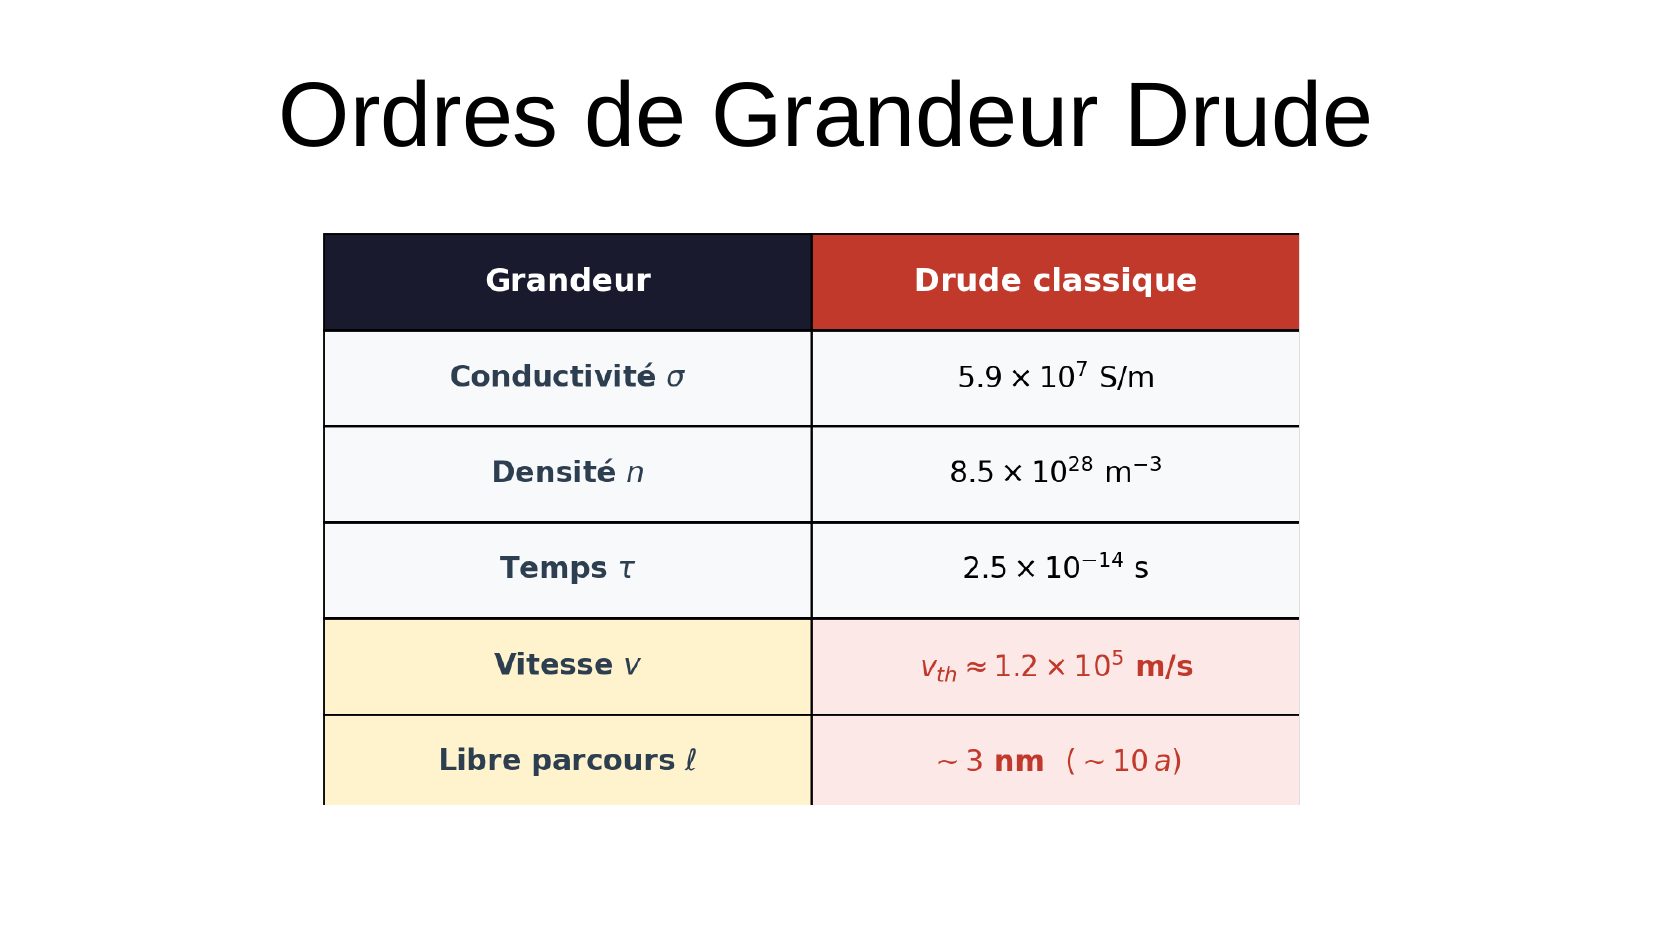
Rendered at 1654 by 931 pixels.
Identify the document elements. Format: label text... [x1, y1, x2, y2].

picture [265, 177, 1300, 805]
title Ordres de Grandeur Drude [82, 37, 1571, 193]
